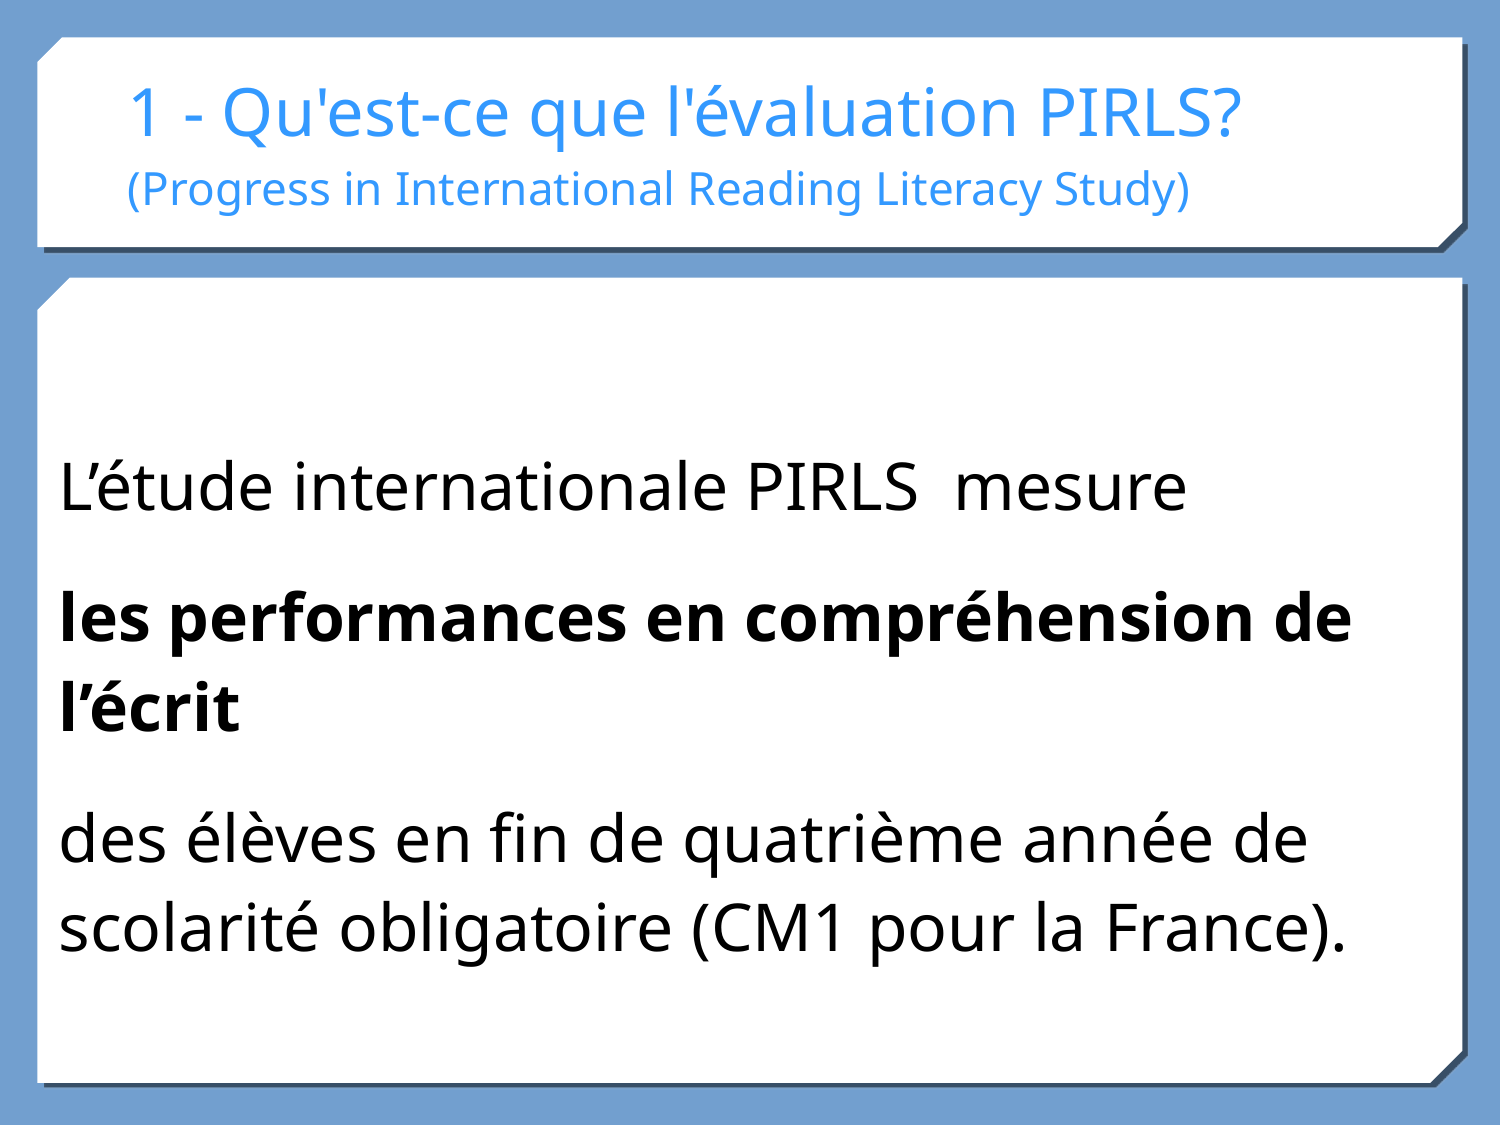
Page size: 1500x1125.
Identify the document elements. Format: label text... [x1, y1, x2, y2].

list L’étude internationale PIRLS mesure les performances en compréhension de l’écrit des élèves en fin de quatrième année de scolarité obligatoire (CM1 pour la France). [59, 319, 1372, 978]
title 1 - Qu'est-ce que l'évaluation PIRLS? (Progress in International Reading Literacy Study) [127, 48, 1372, 236]
